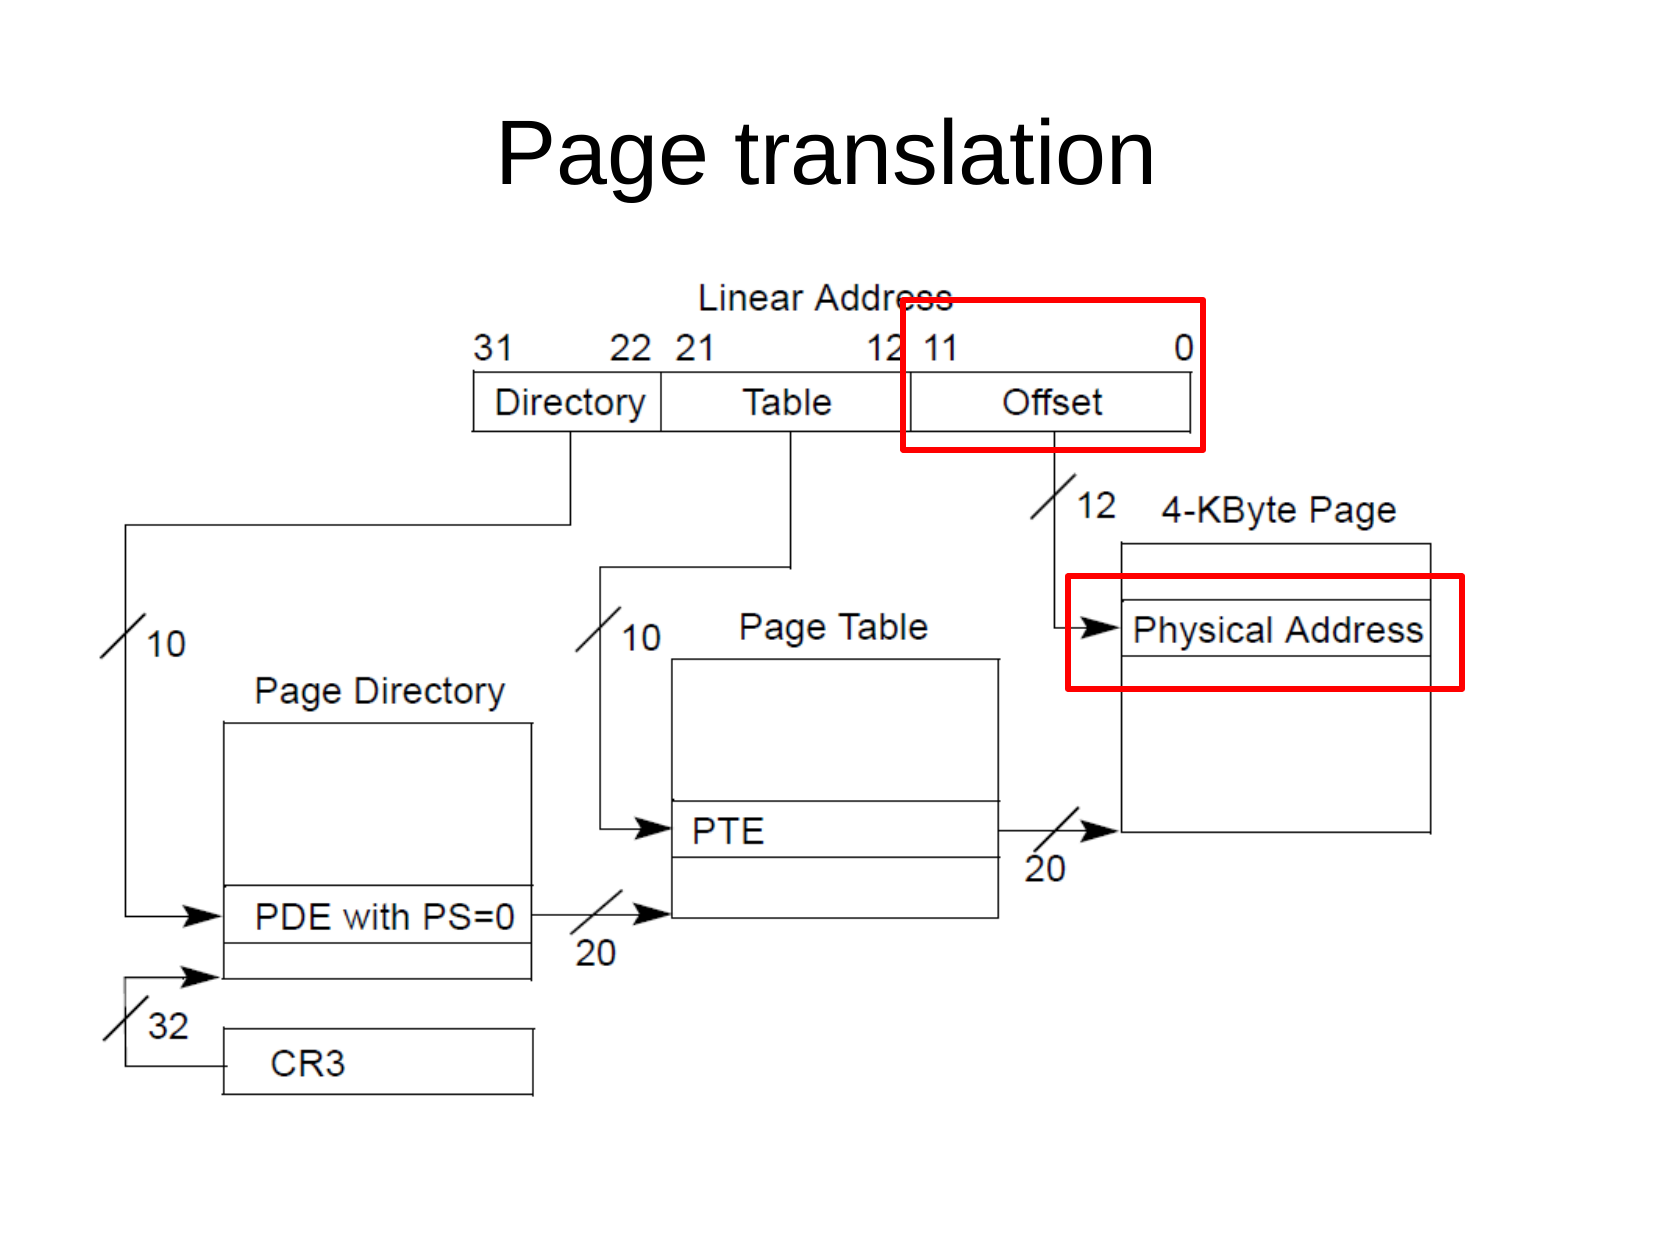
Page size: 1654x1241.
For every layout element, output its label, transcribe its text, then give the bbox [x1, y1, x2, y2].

picture [1071, 579, 1459, 686]
title Page translation [82, 49, 1571, 257]
picture [75, 264, 1463, 1126]
